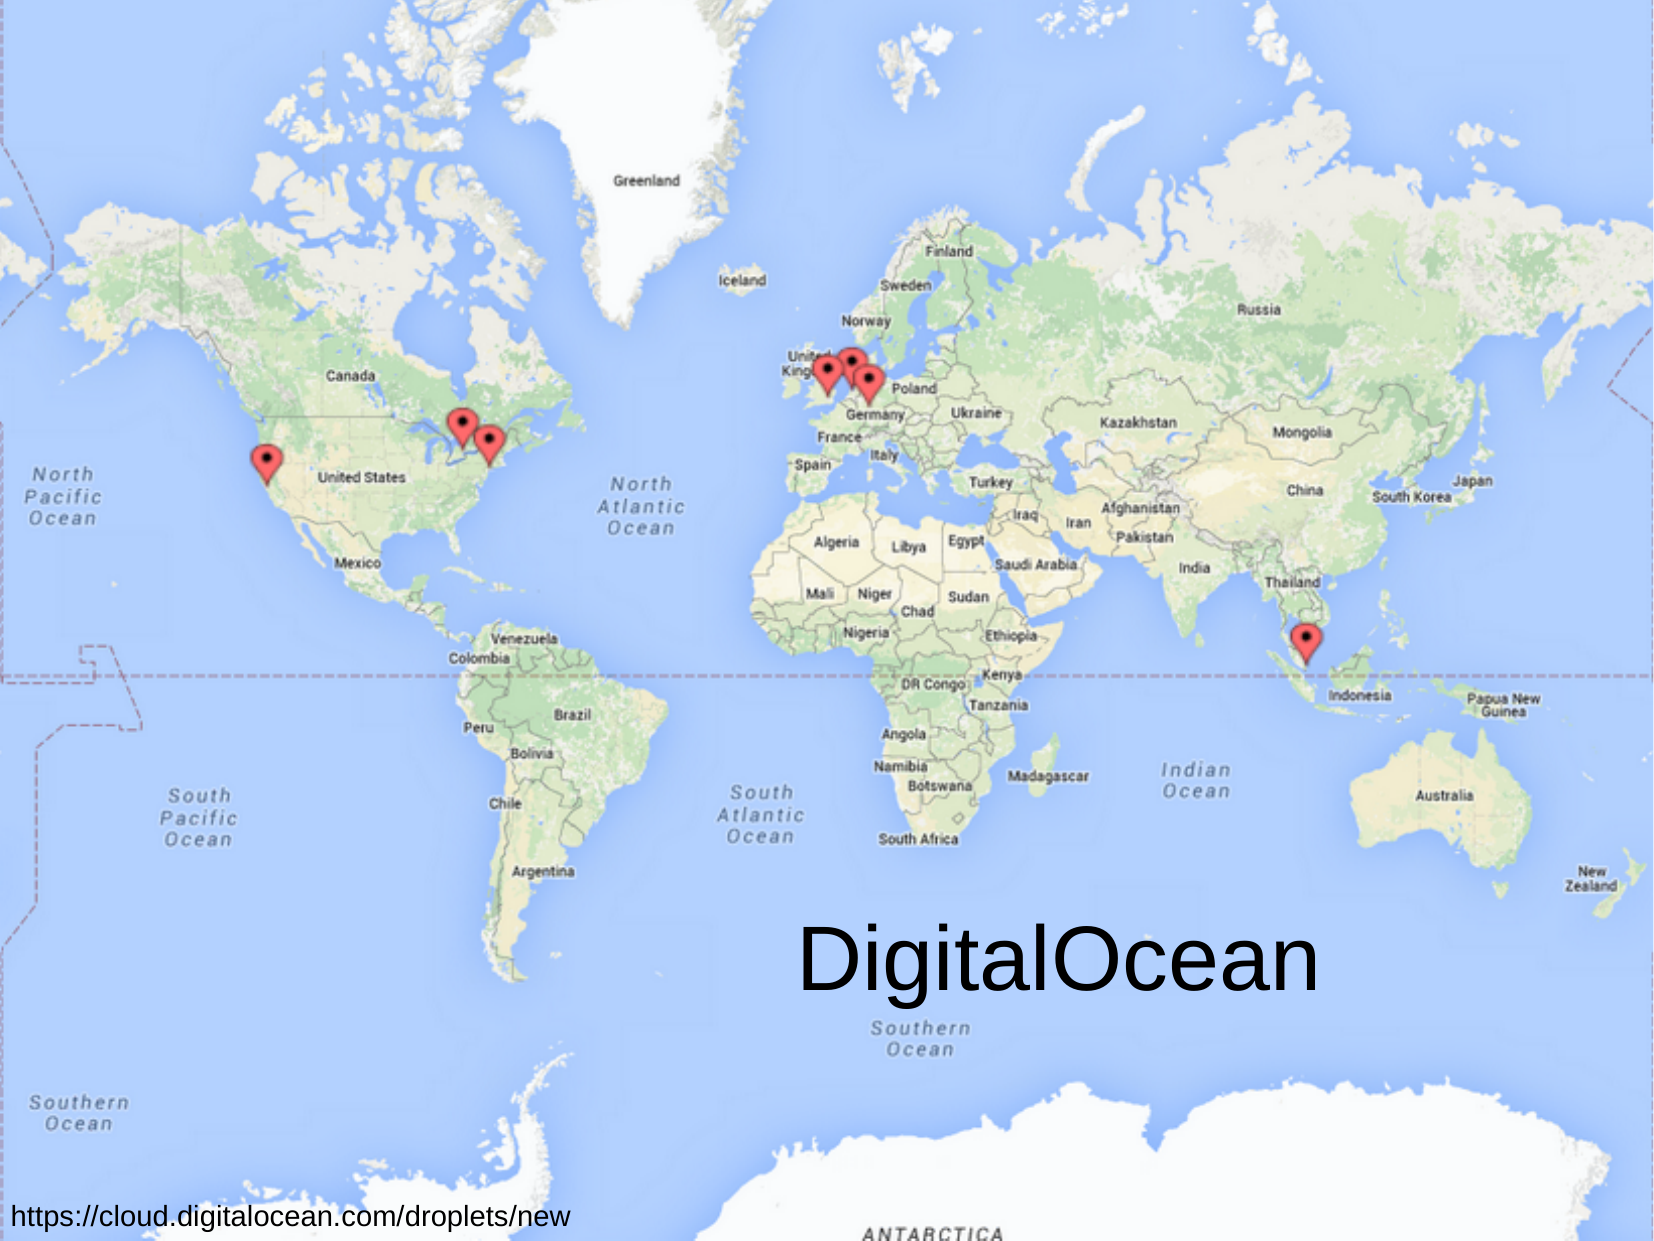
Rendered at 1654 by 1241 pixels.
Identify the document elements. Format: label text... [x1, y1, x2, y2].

title DigitalOcean [315, 855, 1654, 1063]
title https://cloud.digitalocean.com/droplets/new [0, 1112, 1036, 1241]
picture [0, 0, 1654, 1241]
